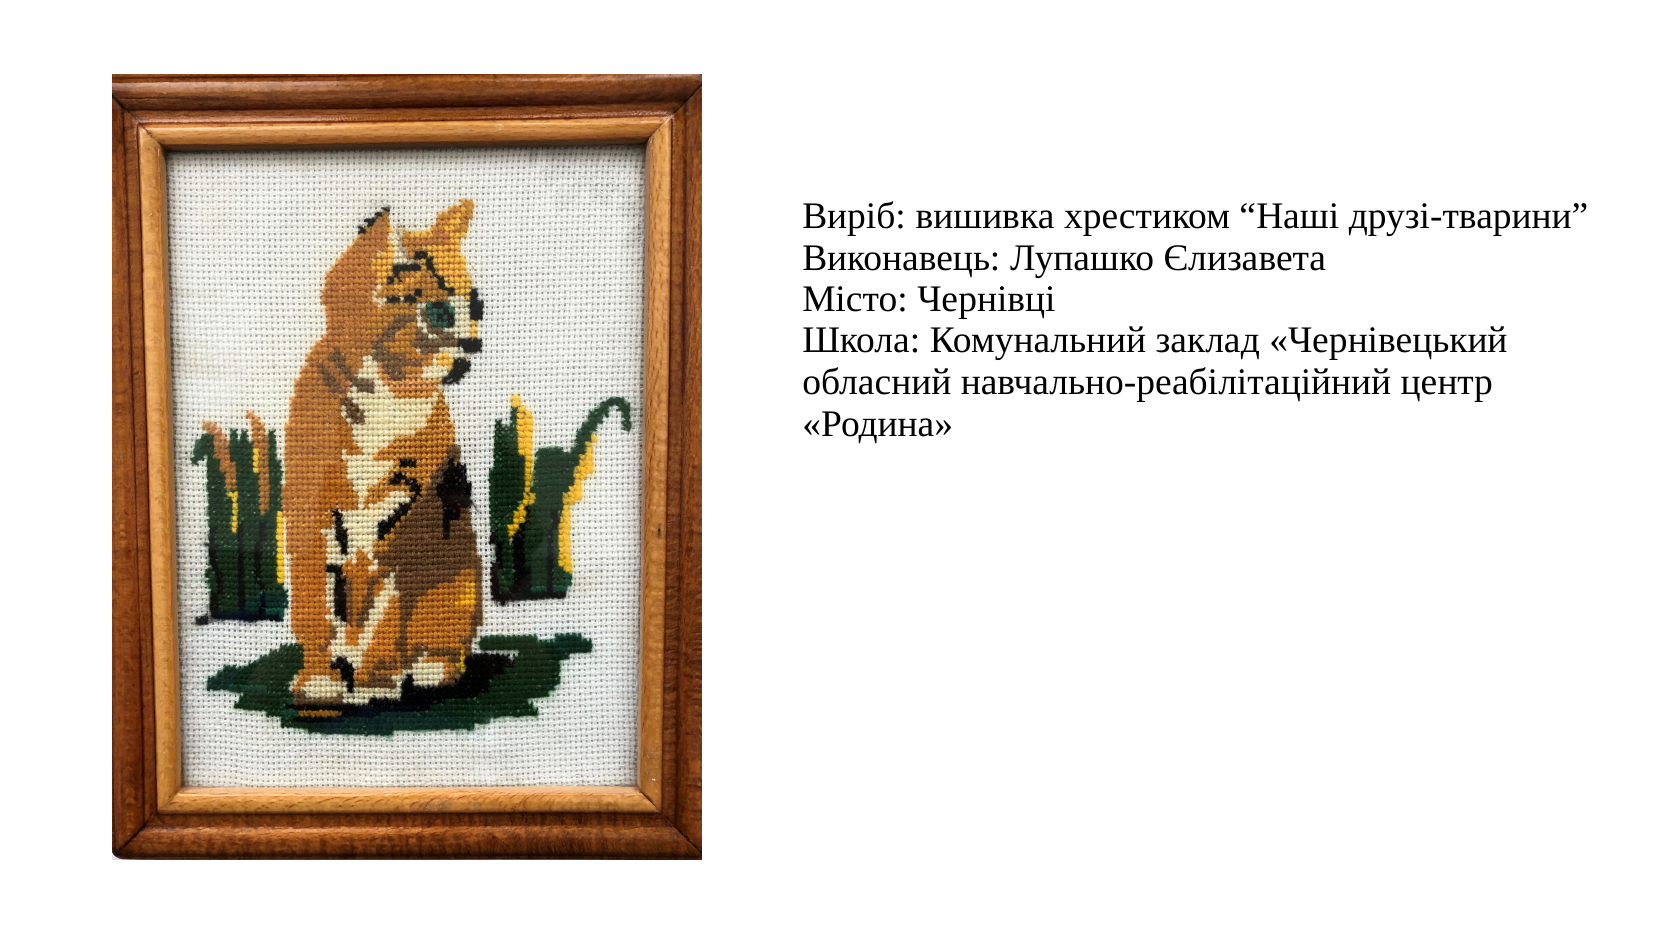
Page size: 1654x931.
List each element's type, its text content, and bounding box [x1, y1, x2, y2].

picture [112, 74, 702, 860]
text_box Виріб: вишивка хрестиком “Наші друзі-тварини” Виконавець: Лупашко Єлизавета Місто: Чернівці Школа: Комунальний заклад «Чернівецький обласний навчально-реабілітаційний центр «Родина» [787, 187, 1613, 527]
